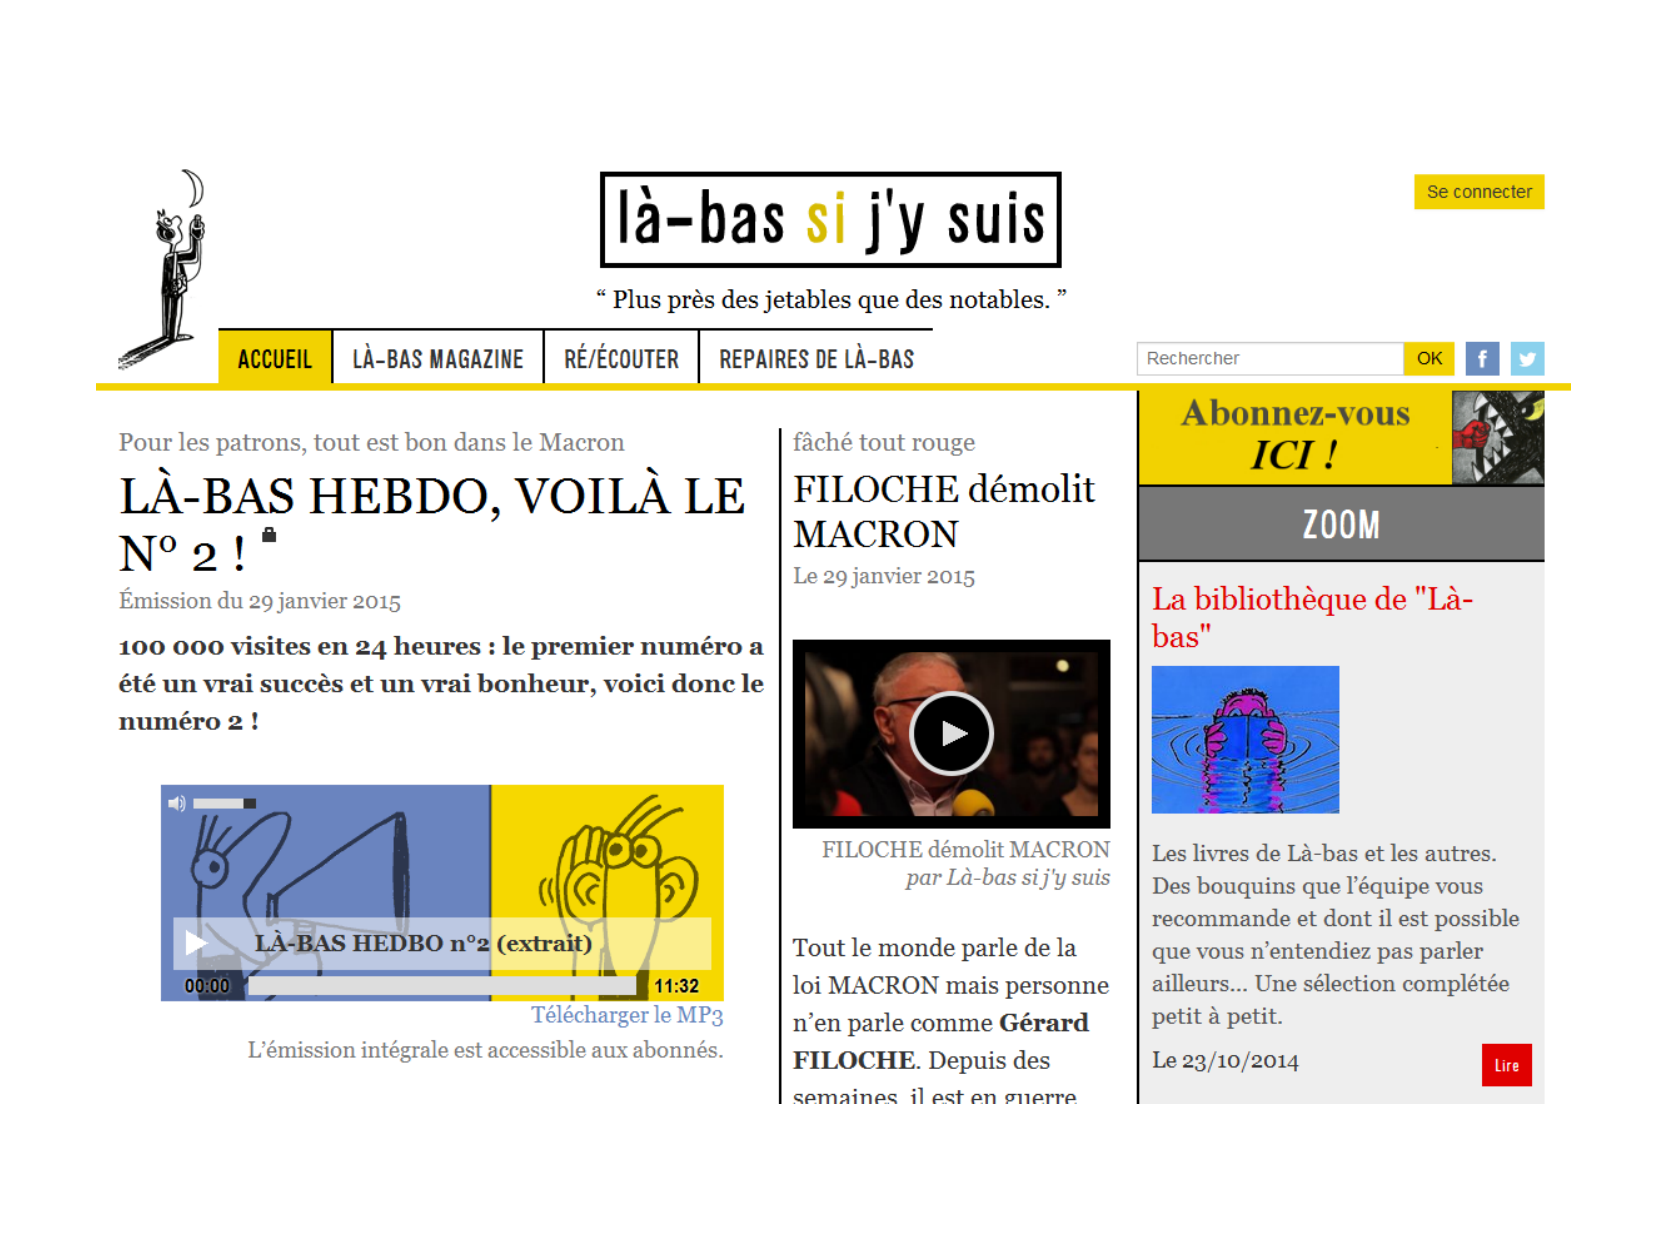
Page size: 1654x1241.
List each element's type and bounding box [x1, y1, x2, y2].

picture [96, 143, 1571, 1104]
